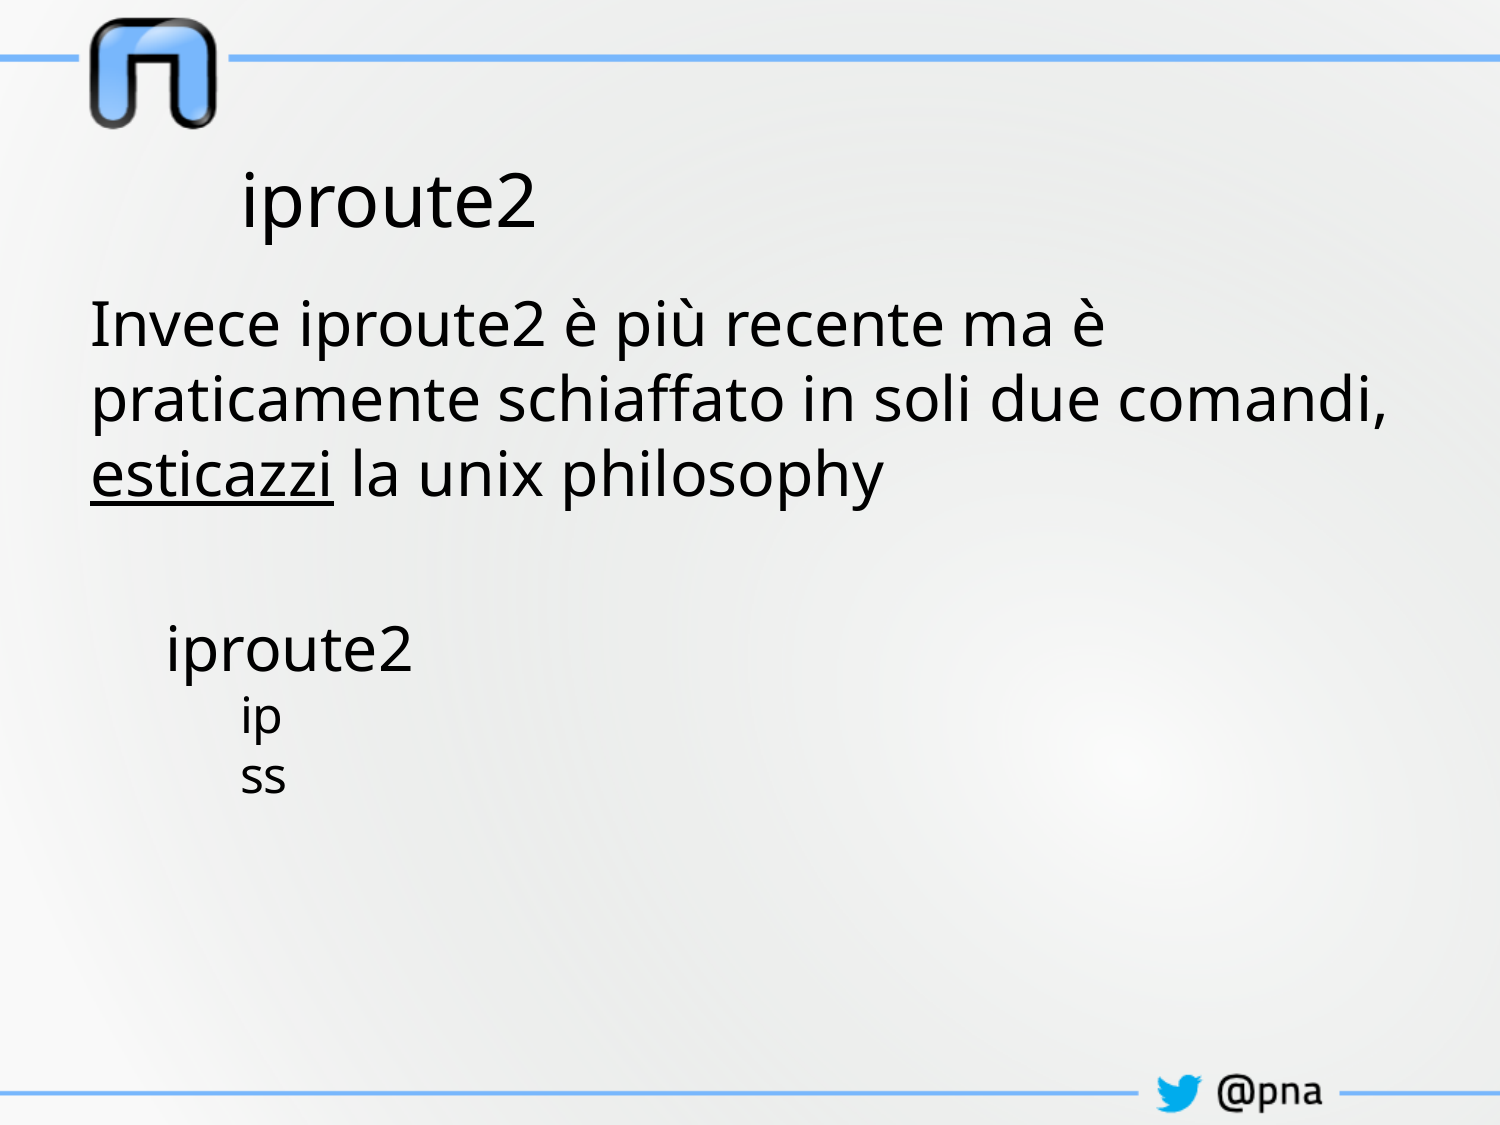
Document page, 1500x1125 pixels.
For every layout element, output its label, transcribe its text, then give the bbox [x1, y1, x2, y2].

picture [0, 0, 1500, 1125]
title iproute2 [225, 70, 1469, 258]
list Invece iproute2 è più recente ma è praticamente schiaffato in soli due comandi, esticazzi la unix philosophy iproute2 ip ss [75, 269, 1425, 1063]
